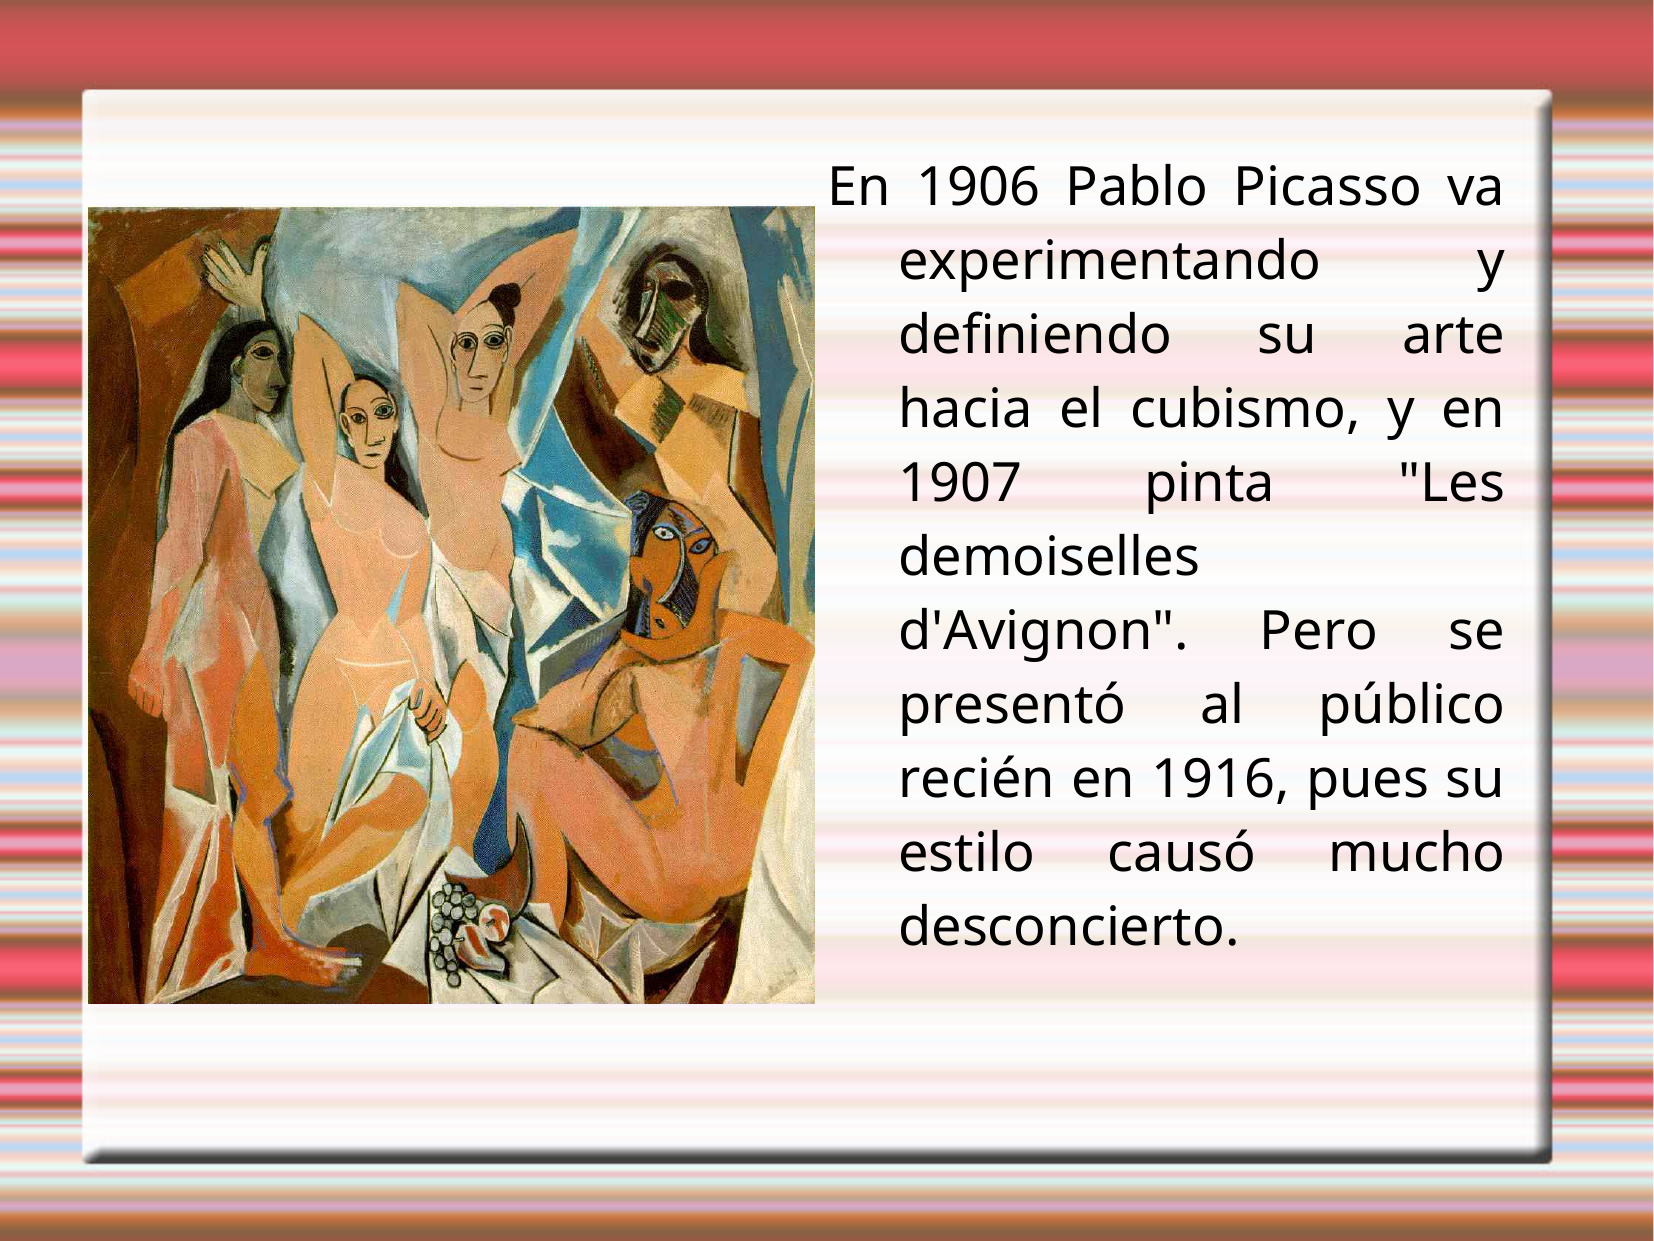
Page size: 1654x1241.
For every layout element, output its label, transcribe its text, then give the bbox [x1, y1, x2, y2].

list En 1906 Pablo Picasso va experimentando y definiendo su arte hacia el cubismo, y en 1907 pinta "Les demoiselles d'Avignon". Pero se presentó al público recién en 1916, pues su estilo causó mucho desconcierto. [815, 147, 1506, 1109]
picture [0, 0, 1654, 1241]
